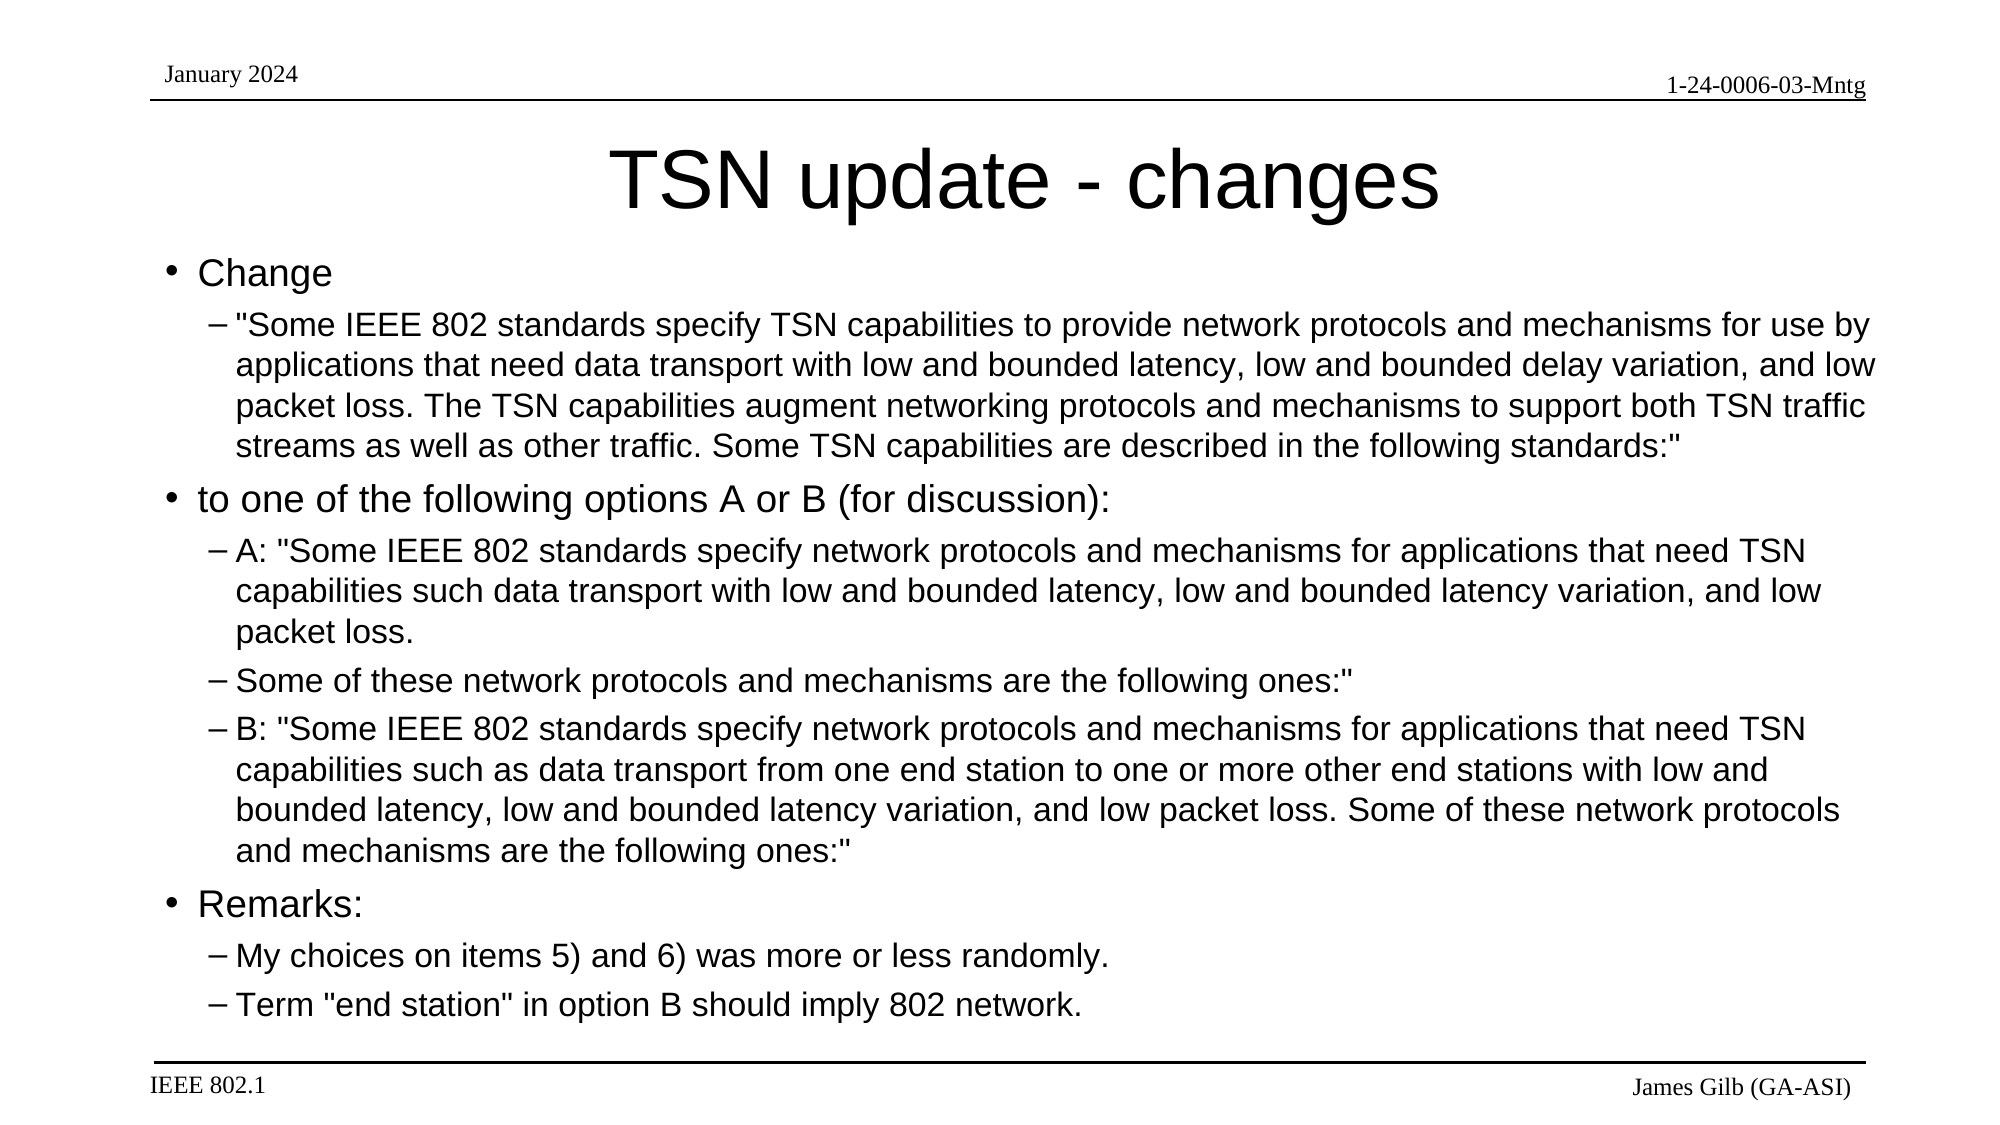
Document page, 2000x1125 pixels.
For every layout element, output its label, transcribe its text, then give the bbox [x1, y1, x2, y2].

title TSN update - changes [149, 112, 1900, 238]
list Change "Some IEEE 802 standards specify TSN capabilities to provide network protocols and mechanisms for use by applications that need data transport with low and bounded latency, low and bounded delay variation, and low packet loss. The TSN capabilities augment networking protocols and mechanisms to support both TSN traffic streams as well as other traffic. Some TSN capabilities are described in the following standards:" to one of the following options A or B (for discussion): A: "Some IEEE 802 standards specify network protocols and mechanisms for applications that need TSN capabilities such data transport with low and bounded latency, low and bounded latency variation, and low packet loss. Some of these network protocols and mechanisms are the following ones:" B: "Some IEEE 802 standards specify network protocols and mechanisms for applications that need TSN capabilities such as data transport from one end station to one or more other end stations with low and bounded latency, low and bounded latency variation, and low packet loss. Some of these network protocols and mechanisms are the following ones:" Remarks: My choices on items 5) and 6) was more or less randomly. Term "end station" in option B should imply 802 network. [149, 239, 1900, 1051]
